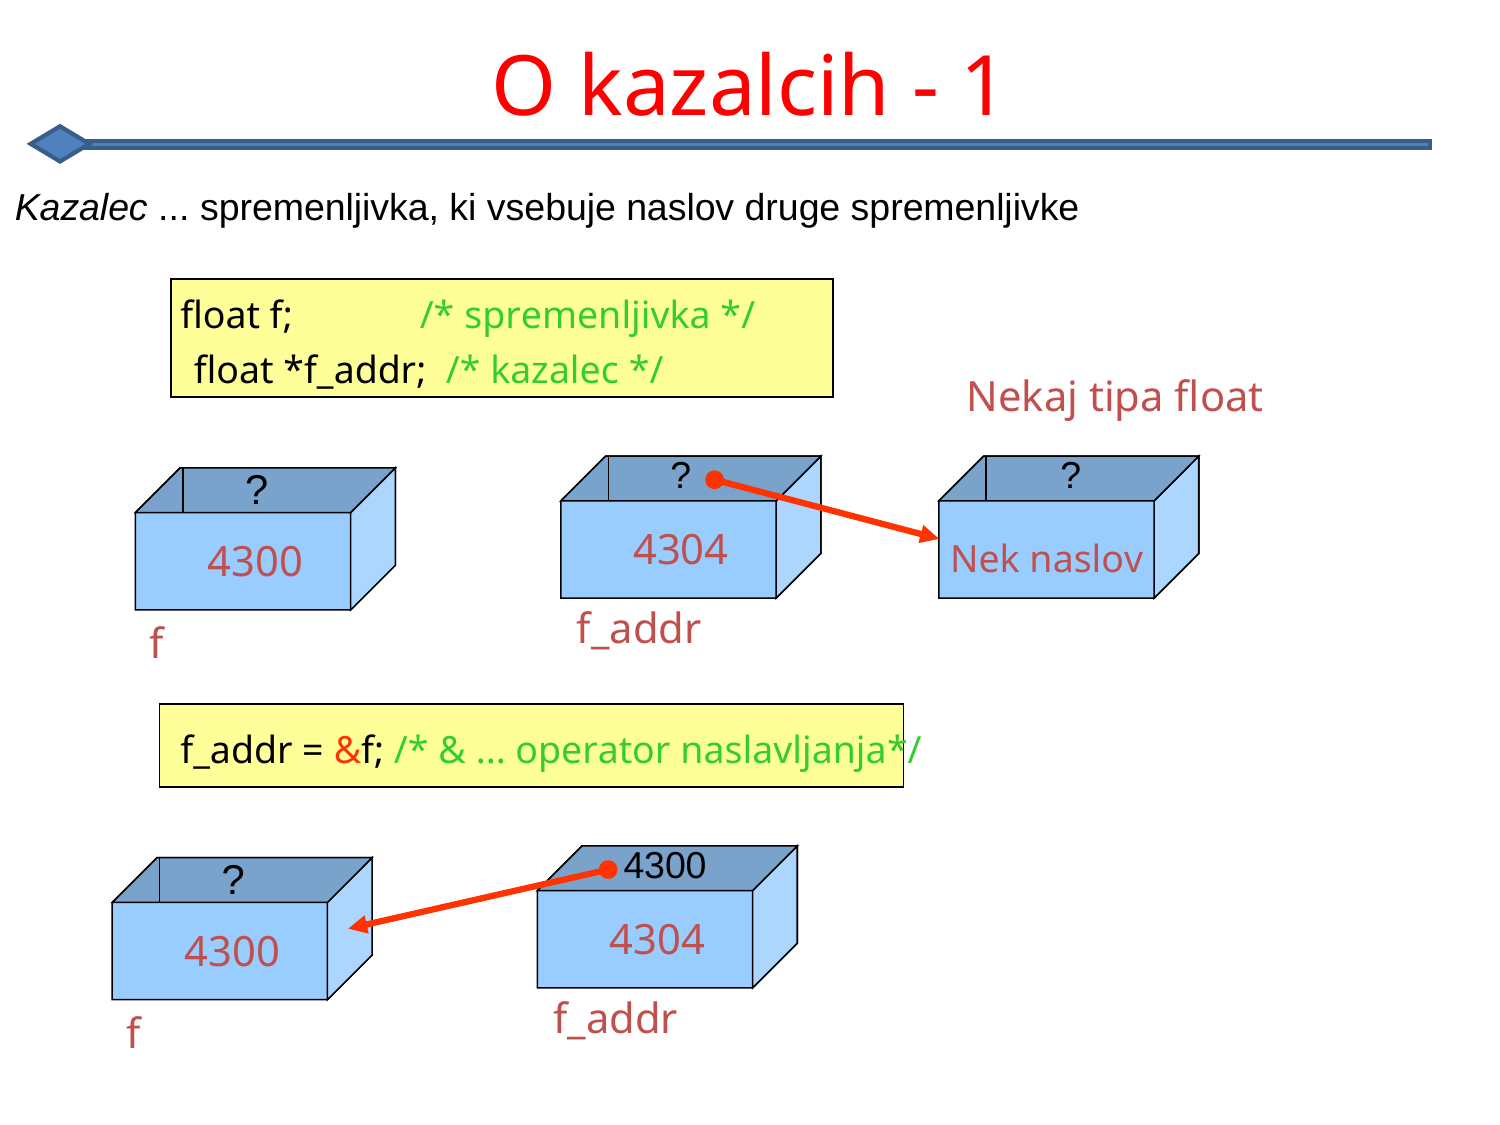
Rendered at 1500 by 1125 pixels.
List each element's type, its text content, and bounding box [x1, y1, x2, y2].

text_box f [134, 609, 179, 676]
text_box [135, 467, 396, 610]
text_box [938, 456, 1199, 527]
text_box 4304 [594, 904, 721, 971]
text_box f [111, 999, 156, 1066]
text_box Kazalec ... spremenljivka, ki vsebuje naslov druge spremenljivke float f; /* spremenljivka */ float *f_addr; /* kazalec */ f_addr = &f; /* & ... operator naslavljanja*/ [0, 174, 1475, 1088]
text_box f_addr [562, 599, 717, 661]
text_box [560, 456, 778, 599]
text_box f_addr [538, 988, 694, 1050]
text_box 4304 [618, 515, 745, 581]
text_box ? [230, 454, 284, 521]
text_box Nek naslov [935, 527, 1159, 588]
text_box [549, 845, 608, 879]
title O kazalcih - 1 [75, 23, 1426, 141]
text_box [707, 456, 821, 494]
text_box ? [206, 844, 260, 911]
text_box [537, 845, 798, 988]
text_box 4300 [193, 527, 319, 593]
text_box Nekaj tipa float [951, 361, 1279, 428]
text_box 4300 [169, 916, 296, 983]
text_box 4300 [608, 833, 722, 894]
text_box ? [655, 443, 707, 504]
text_box [938, 588, 1154, 599]
text_box ? [1045, 443, 1097, 504]
text_box [112, 857, 373, 1000]
